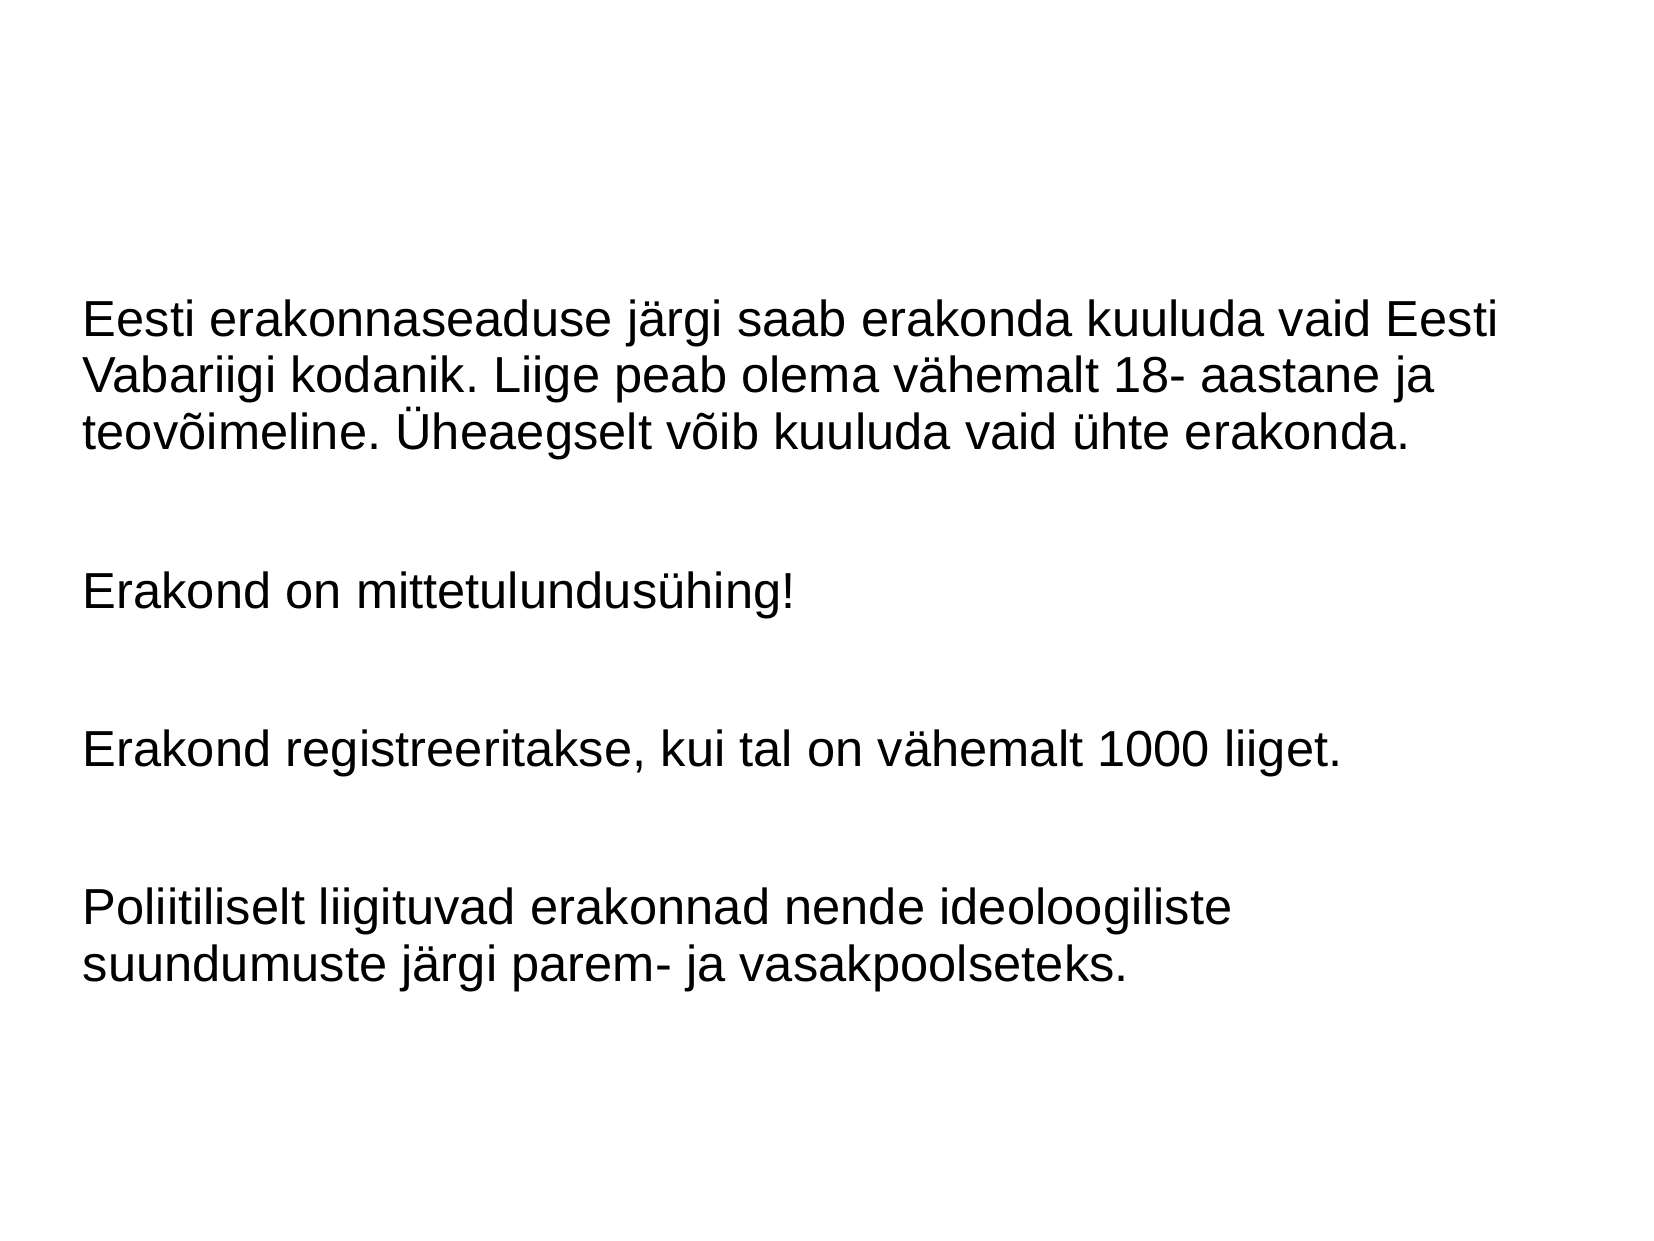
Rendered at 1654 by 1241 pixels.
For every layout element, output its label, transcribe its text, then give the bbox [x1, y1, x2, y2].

list Eesti erakonnaseaduse järgi saab erakonda kuuluda vaid Eesti Vabariigi kodanik. Liige peab olema vähemalt 18- aastane ja teovõimeline. Üheaegselt võib kuuluda vaid ühte erakonda. Erakond on mittetulundusühing! Erakond registreeritakse, kui tal on vähemalt 1000 liiget. Poliitiliselt liigituvad erakonnad nende ideoloogiliste suundumuste järgi parem- ja vasakpoolseteks. [82, 290, 1538, 1010]
